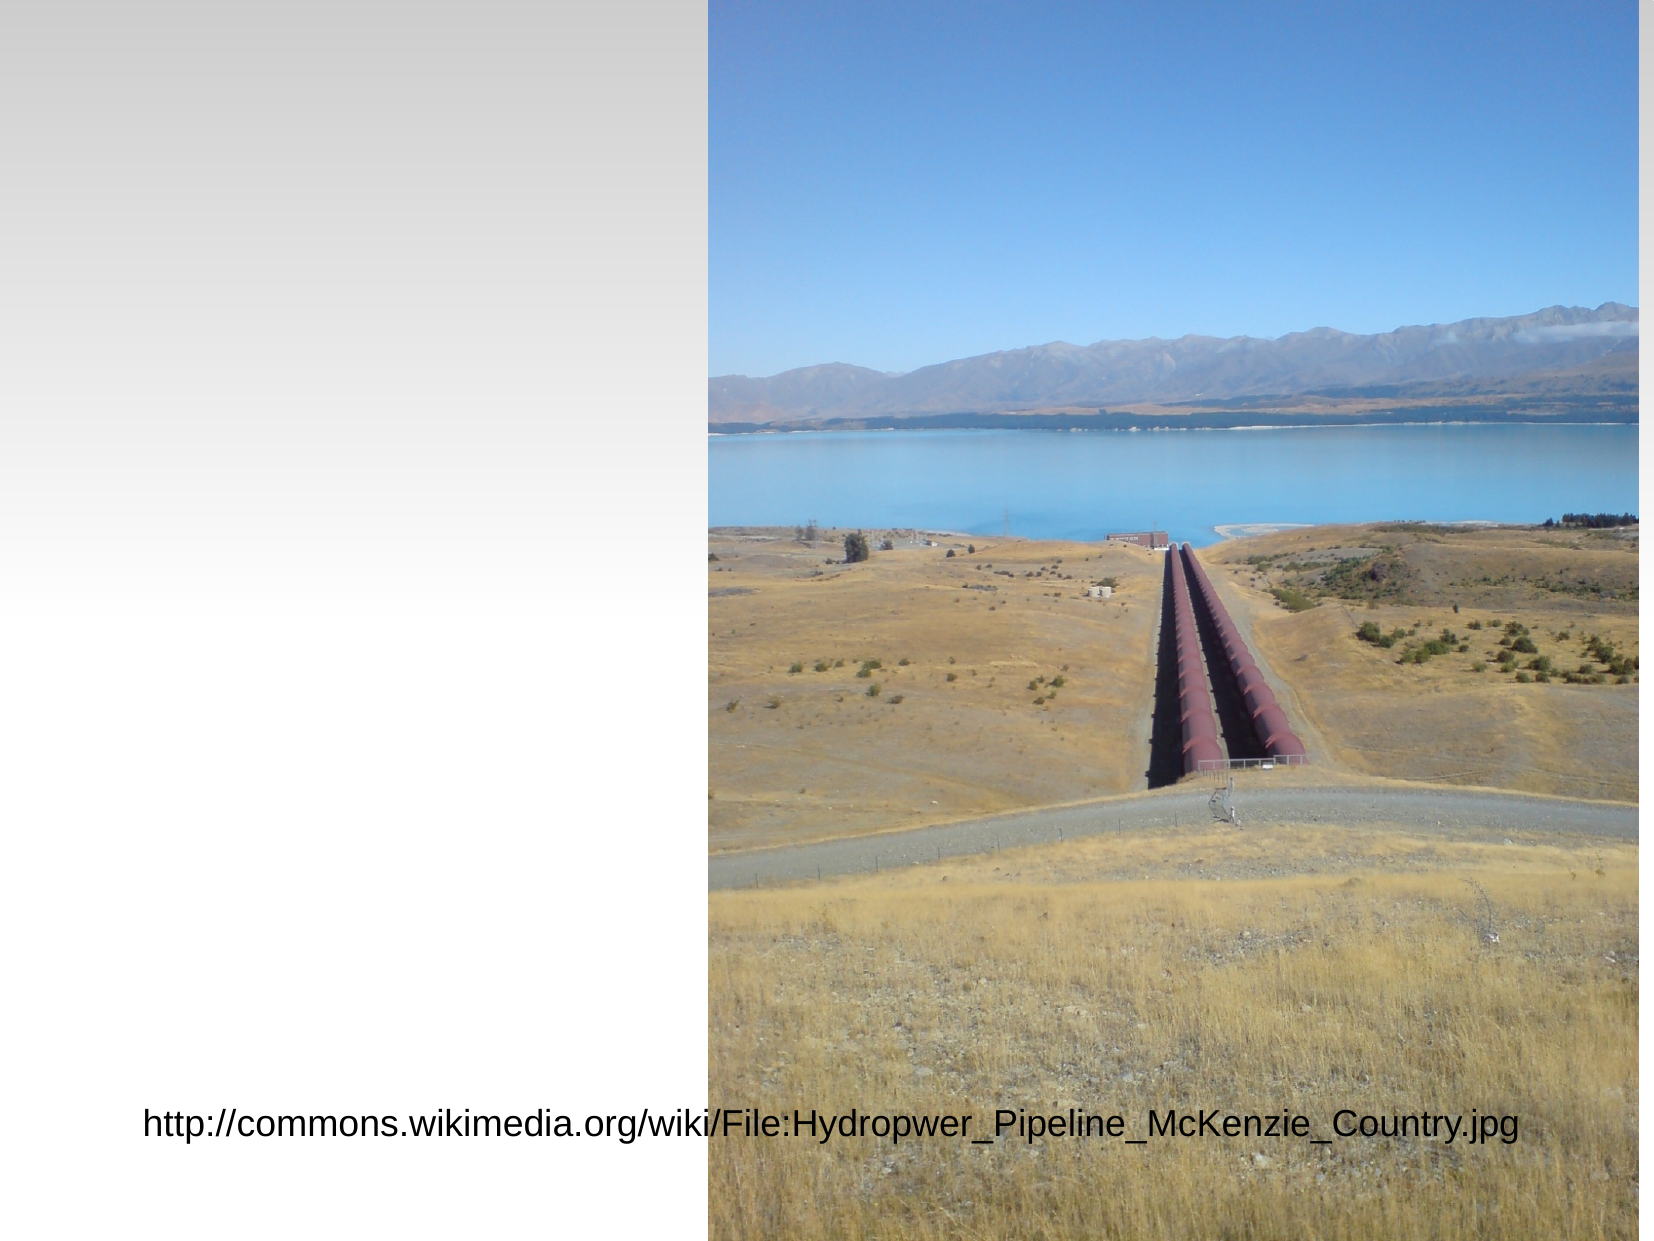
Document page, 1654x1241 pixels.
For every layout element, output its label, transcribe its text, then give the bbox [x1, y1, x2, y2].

picture [708, 0, 1639, 1241]
text_box http://commons.wikimedia.org/wiki/File:Hydropwer_Pipeline_McKenzie_Country.jpg [128, 1094, 1536, 1152]
